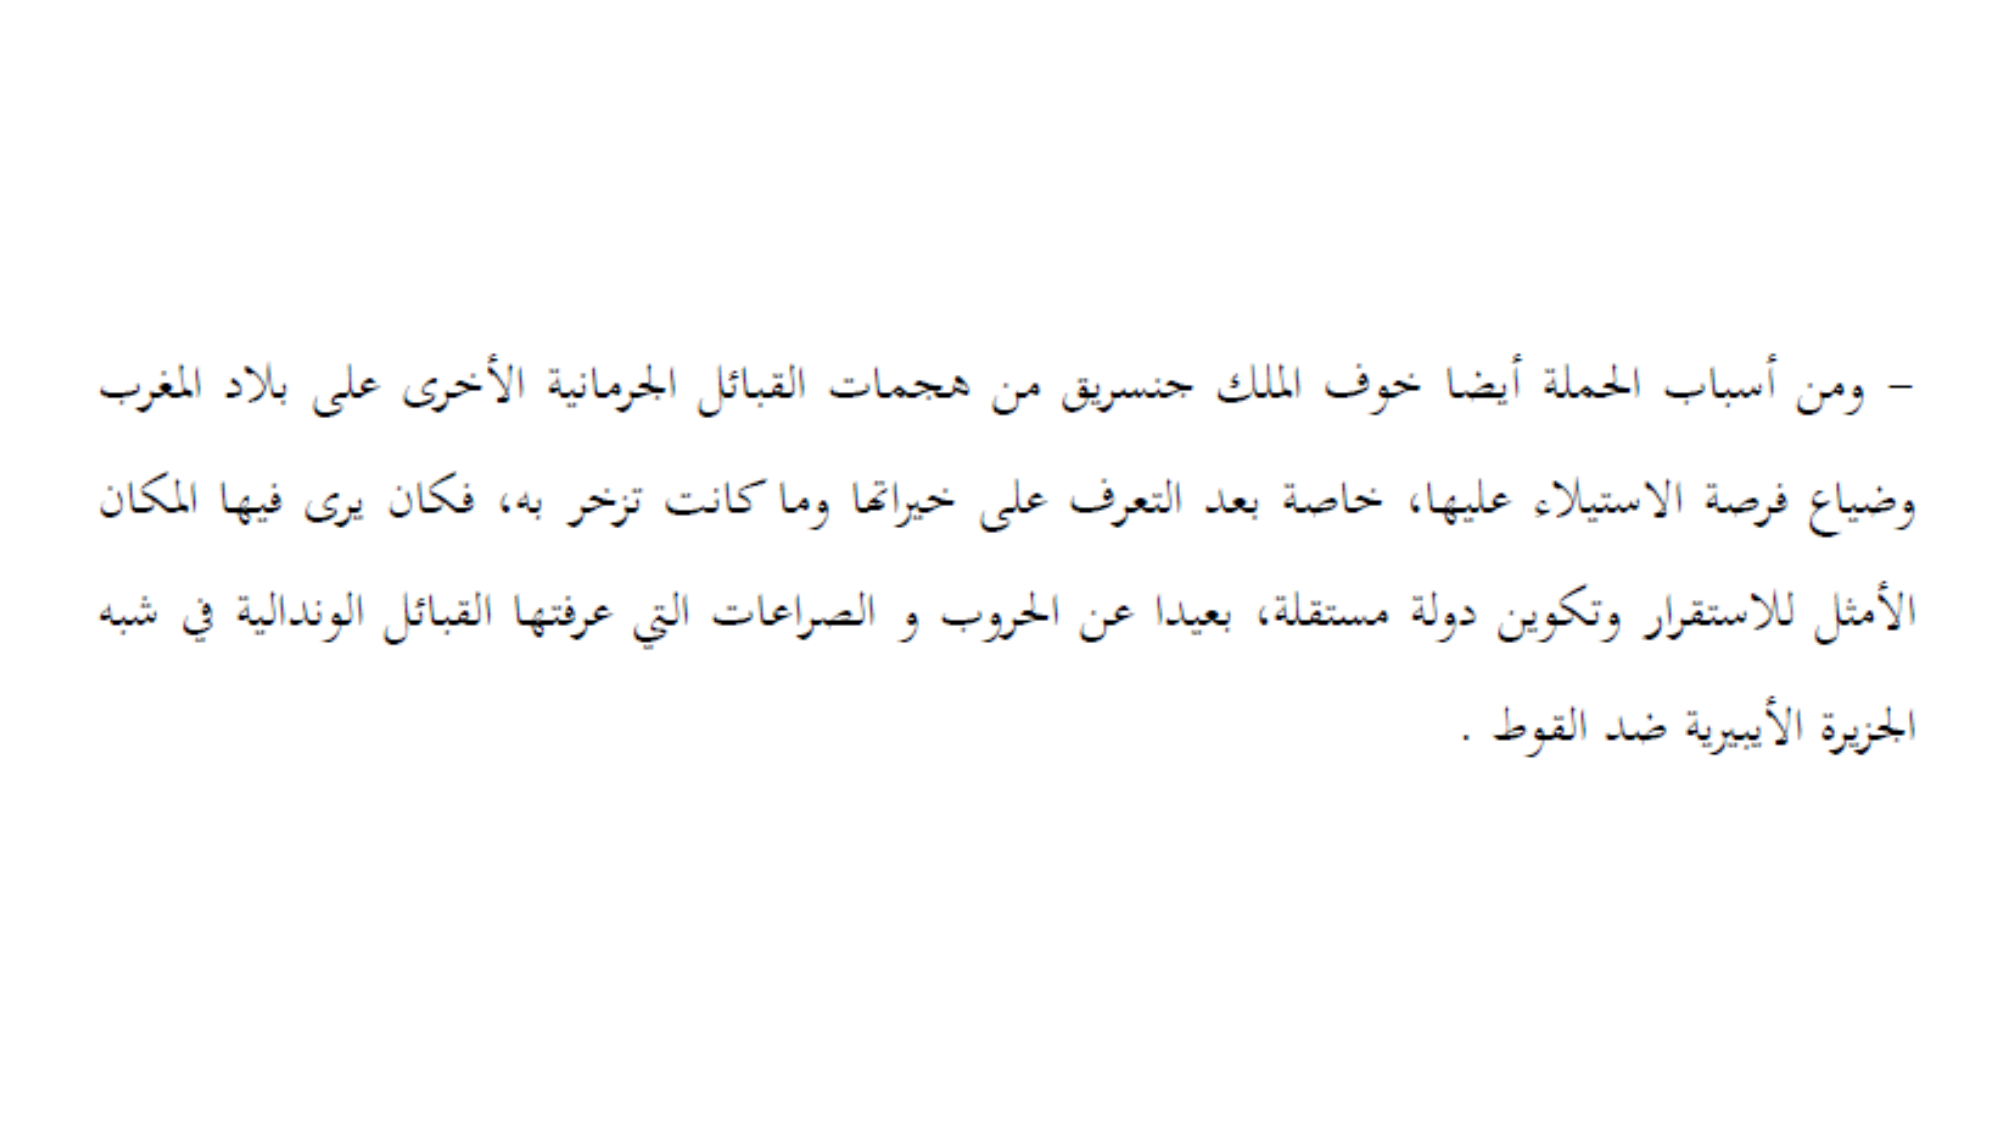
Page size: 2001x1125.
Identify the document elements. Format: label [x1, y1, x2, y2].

picture [77, 330, 2000, 795]
